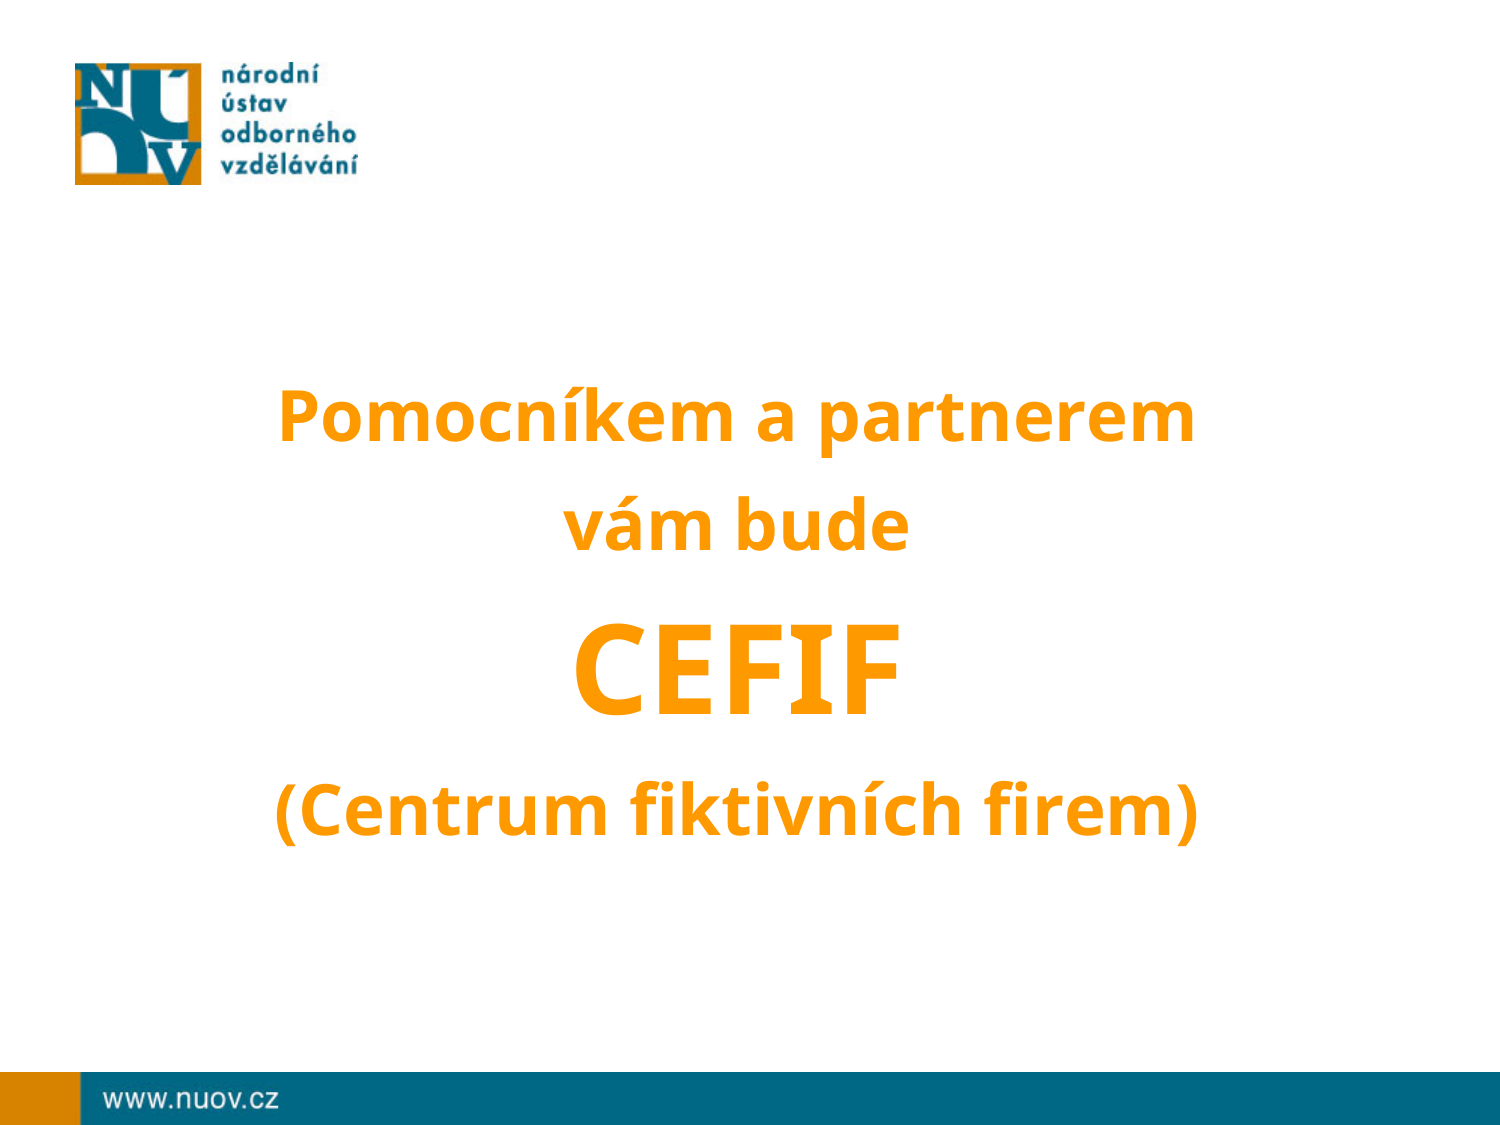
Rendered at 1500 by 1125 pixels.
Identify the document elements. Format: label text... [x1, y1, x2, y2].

text_box [0, 1072, 1500, 1125]
text_box Pomocníkem a partnerem vám bude CEFIF (Centrum fiktivních firem) [62, 362, 1413, 858]
text_box [75, 62, 358, 185]
